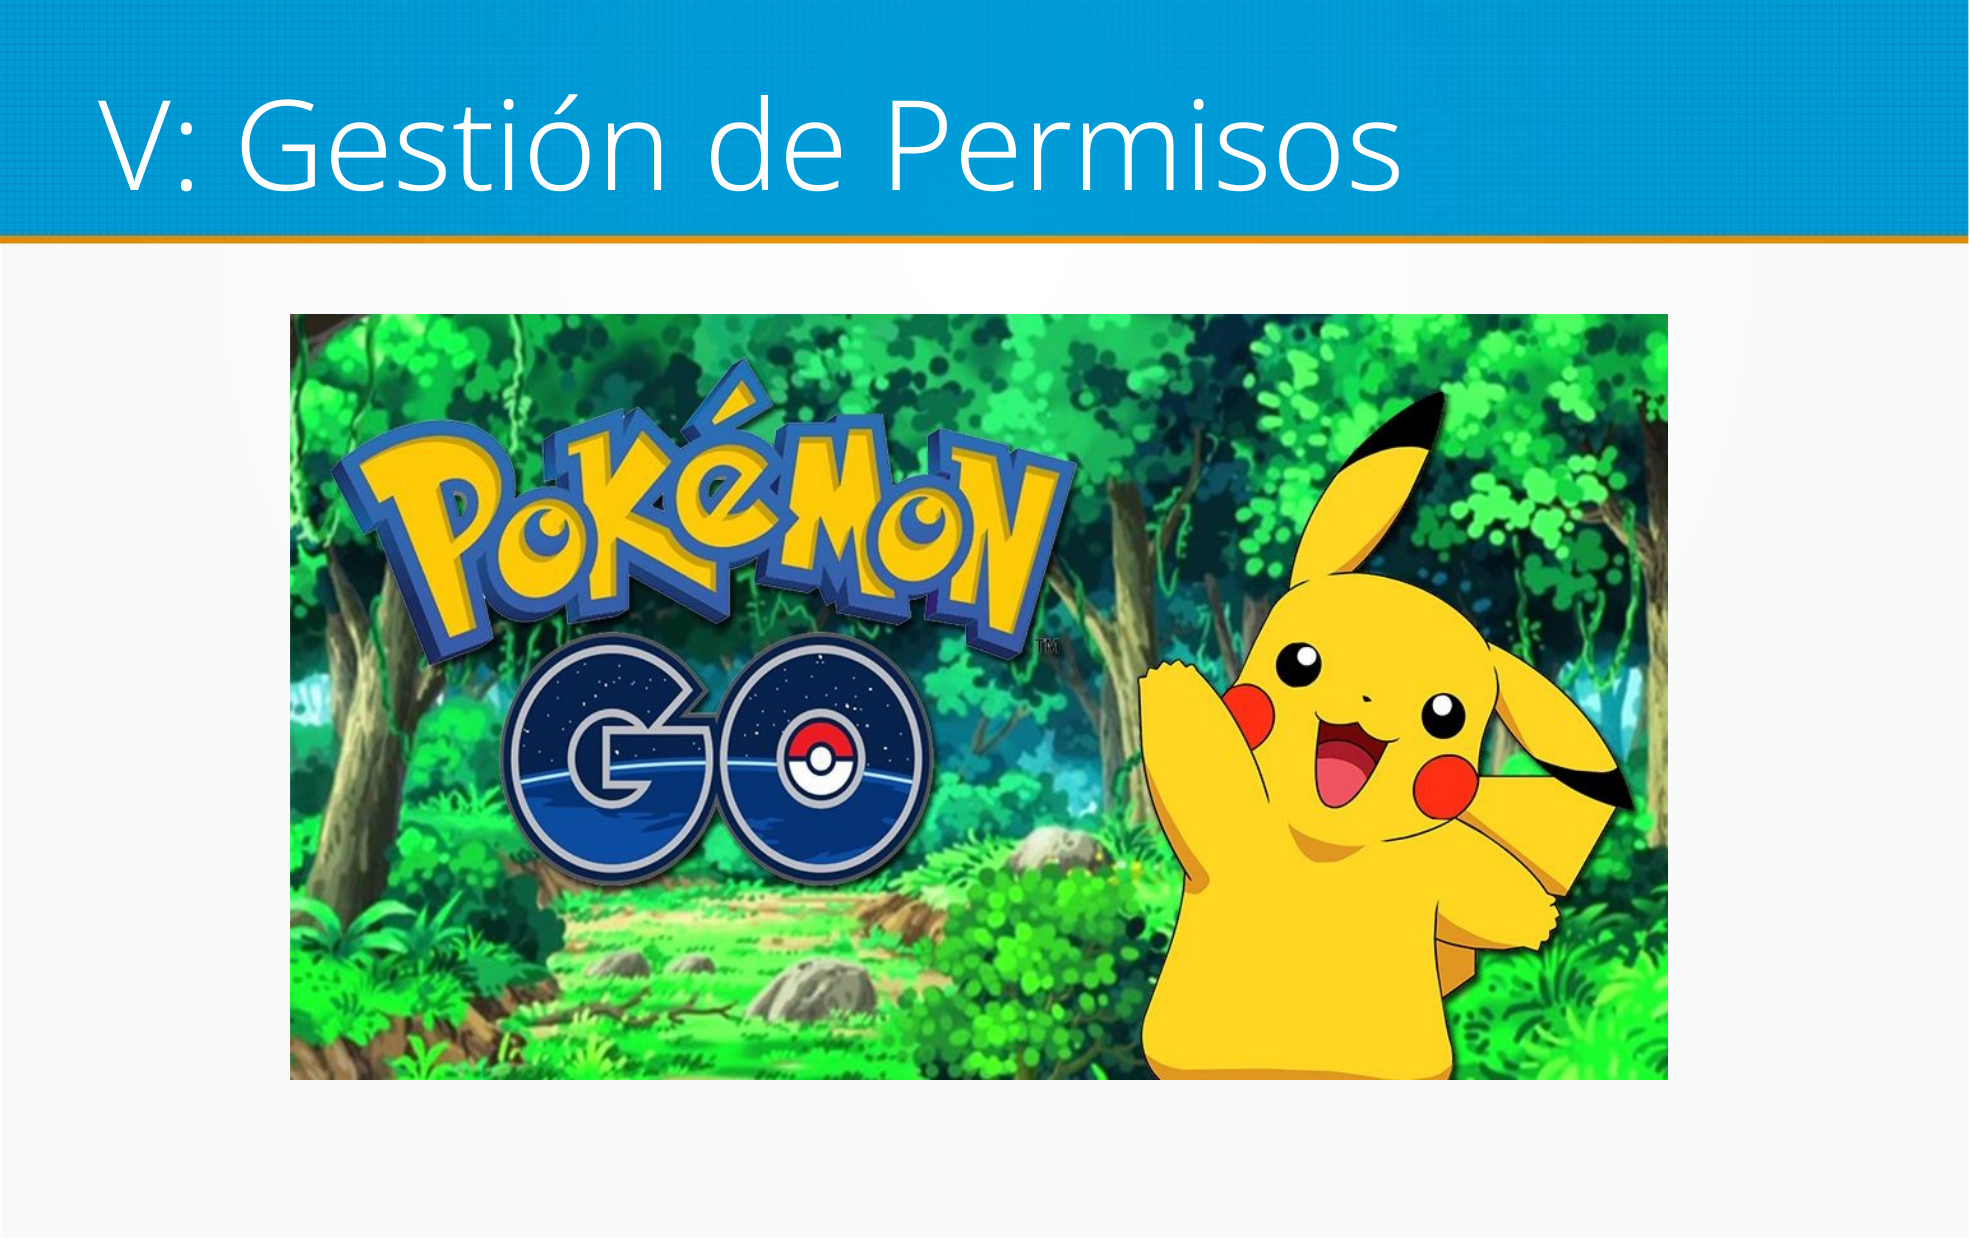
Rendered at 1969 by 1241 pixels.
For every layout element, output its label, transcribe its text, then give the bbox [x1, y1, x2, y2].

title V: Gestión de Permisos [98, 19, 1870, 227]
picture [0, 233, 1969, 1241]
